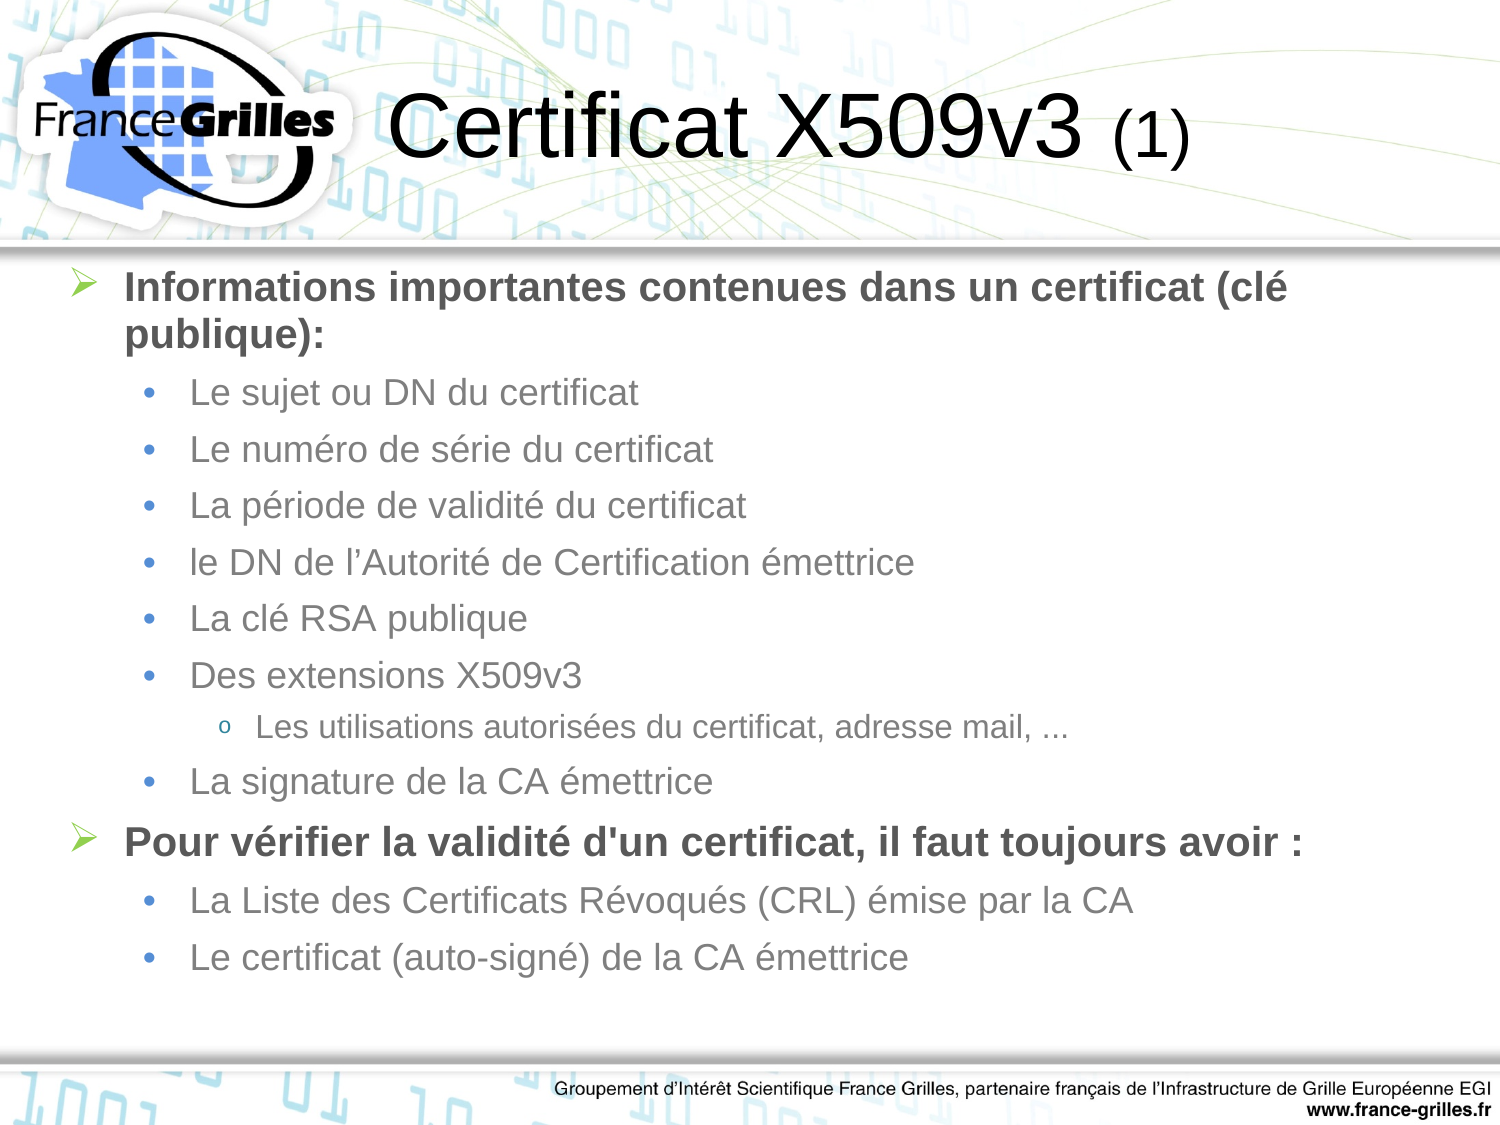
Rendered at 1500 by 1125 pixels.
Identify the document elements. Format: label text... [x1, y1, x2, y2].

picture [0, 0, 1500, 1125]
title Certificat X509v3 (1) [372, 7, 1459, 244]
list Informations importantes contenues dans un certificat (clé publique): Le sujet ou DN du certificat Le numéro de série du certificat La période de validité du certificat le DN de l’Autorité de Certification émettrice La clé RSA publique Des extensions X509v3 Les utilisations autorisées du certificat, adresse mail, ... La signature de la CA émettrice Pour vérifier la validité d'un certificat, il faut toujours avoir : La Liste des Certificats Révoqués (CRL) émise par la CA Le certificat (auto-signé) de la CA émettrice [53, 256, 1459, 1054]
